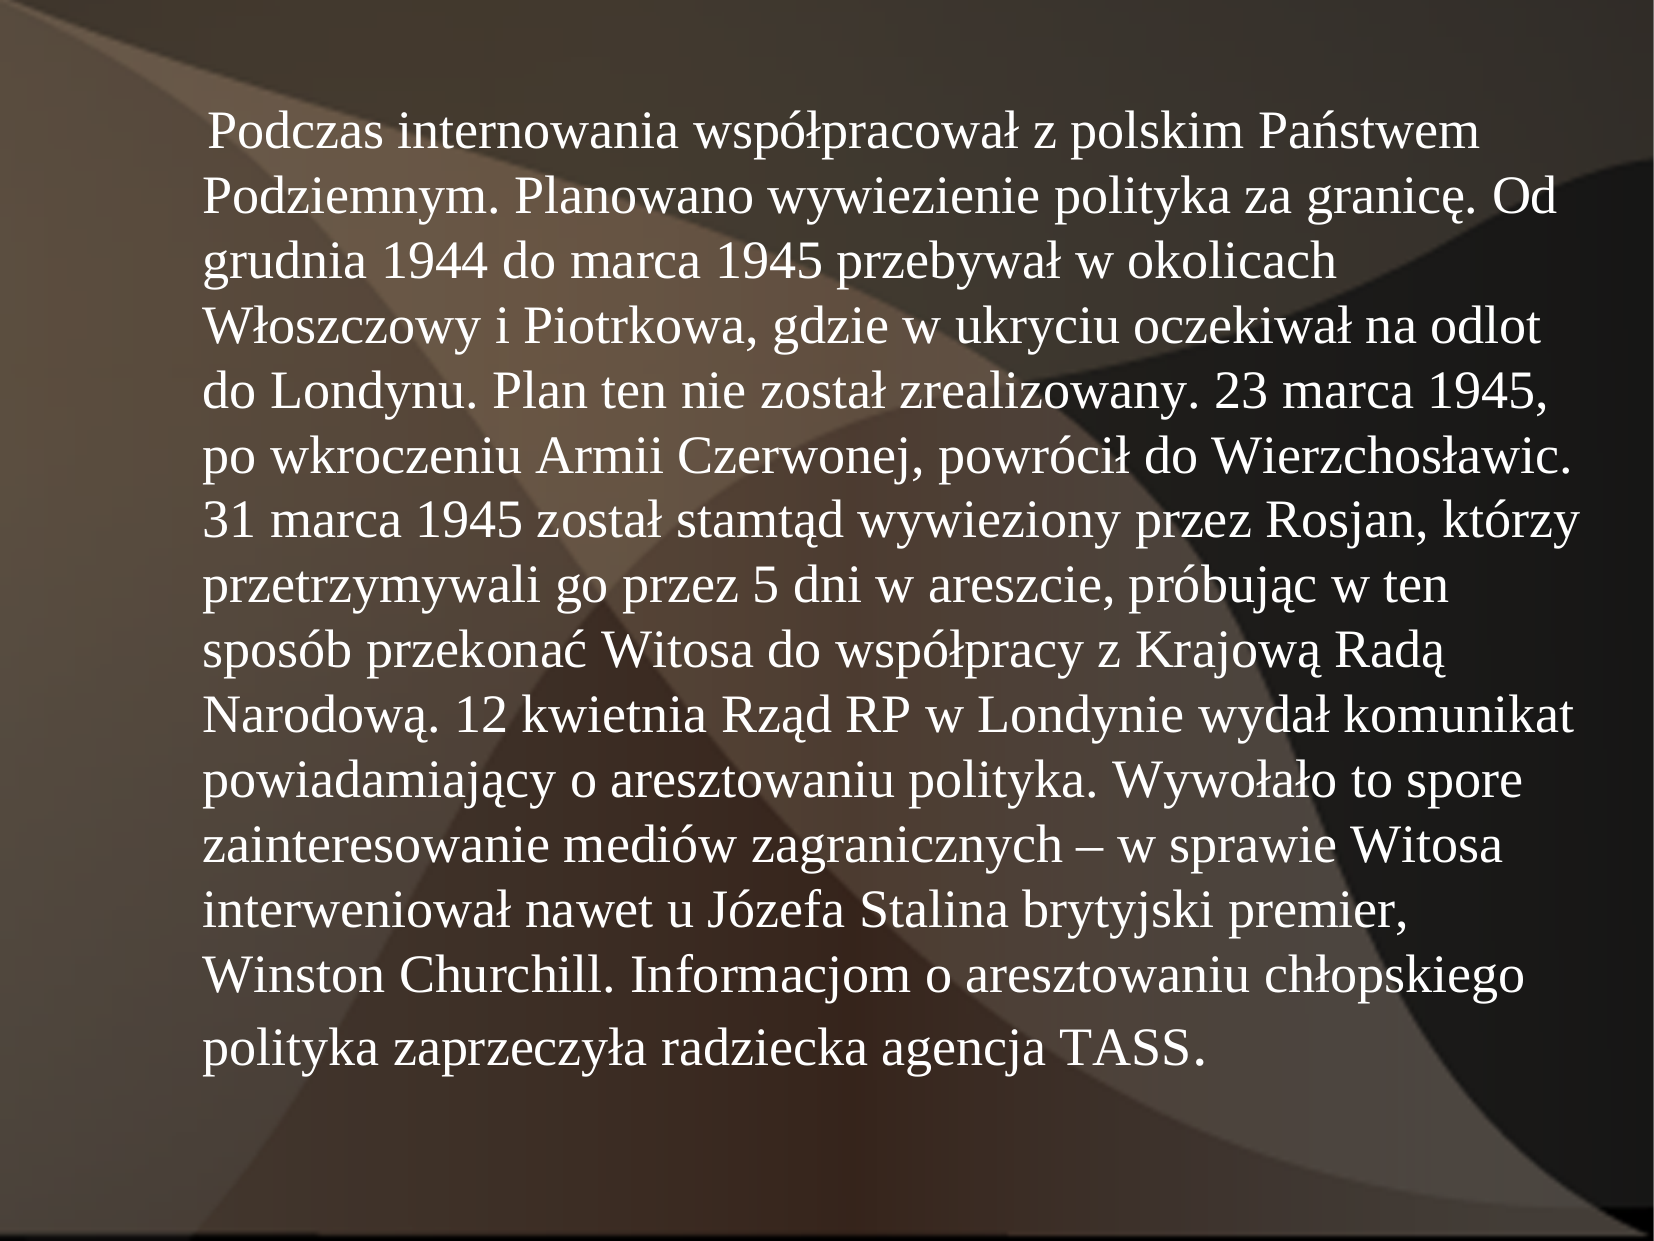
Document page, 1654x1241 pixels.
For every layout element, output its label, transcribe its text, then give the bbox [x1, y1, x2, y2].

list Podczas internowania współpracował z polskim Państwem Podziemnym. Planowano wywiezienie polityka za granicę. Od grudnia 1944 do marca 1945 przebywał w okolicach Włoszczowy i Piotrkowa, gdzie w ukryciu oczekiwał na odlot do Londynu. Plan ten nie został zrealizowany. 23 marca 1945, po wkroczeniu Armii Czerwonej, powrócił do Wierzchosławic. 31 marca 1945 został stamtąd wywieziony przez Rosjan, którzy przetrzymywali go przez 5 dni w areszcie, próbując w ten sposób przekonać Witosa do współpracy z Krajową Radą Narodową. 12 kwietnia Rząd RP w Londynie wydał komunikat powiadamiający o aresztowaniu polityka. Wywołało to spore zainteresowanie mediów zagranicznych – w sprawie Witosa interweniował nawet u Józefa Stalina brytyjski premier, Winston Churchill. Informacjom o aresztowaniu chłopskiego polityka zaprzeczyła radziecka agencja TASS. [70, 94, 1583, 1151]
